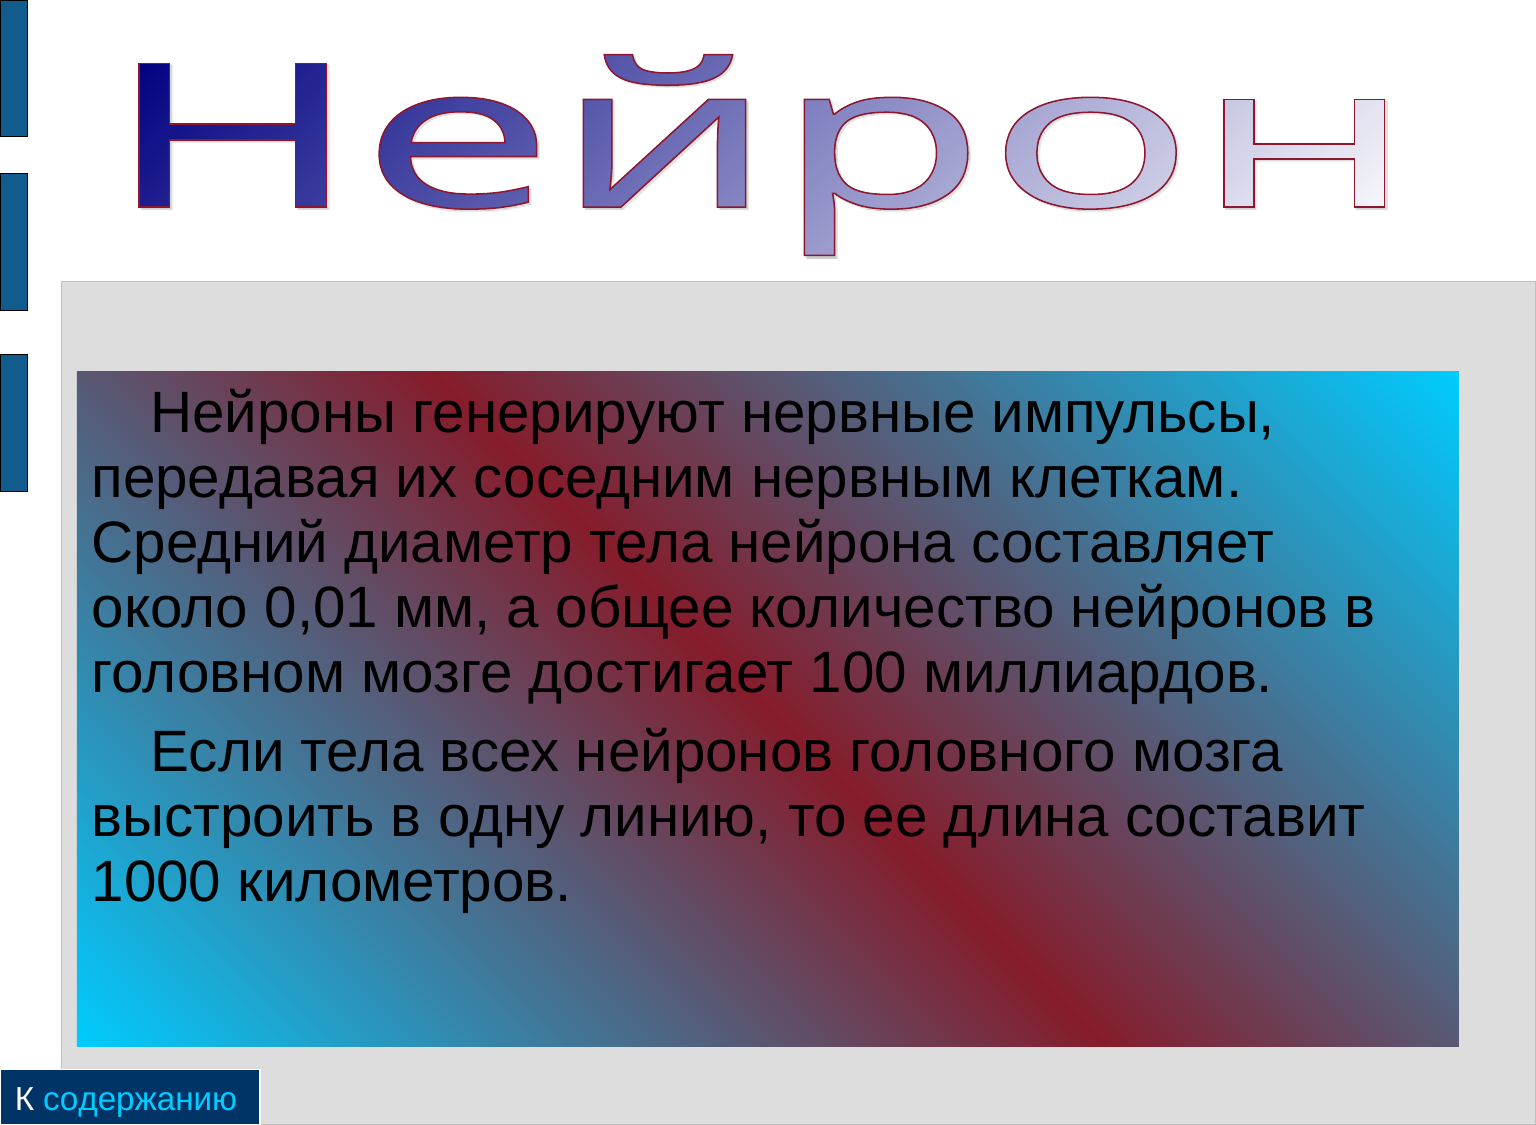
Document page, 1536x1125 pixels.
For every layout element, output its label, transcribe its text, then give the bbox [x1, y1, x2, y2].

text_box Нейрон [379, 97, 537, 210]
text_box Нейрон [138, 63, 327, 208]
text_box Нейрон [583, 99, 746, 208]
text_box Нейрон [804, 97, 968, 256]
list Нейроны генерируют нервные импульсы, передавая их соседним нервным клеткам. Средний диаметр тела нейрона составляет около 0,01 мм, а общее количество нейронов в головном мозге достигает 100 миллиардов. Если тела всех нейронов головного мозга выстроить в одну линию, то ее длина составит 1000 километров. [76, 371, 1459, 1047]
text_box Нейрон [1223, 99, 1385, 208]
text_box Нейрон [1005, 97, 1177, 210]
text_box К содержанию [0, 1069, 260, 1125]
text_box Нейрон [604, 54, 733, 86]
